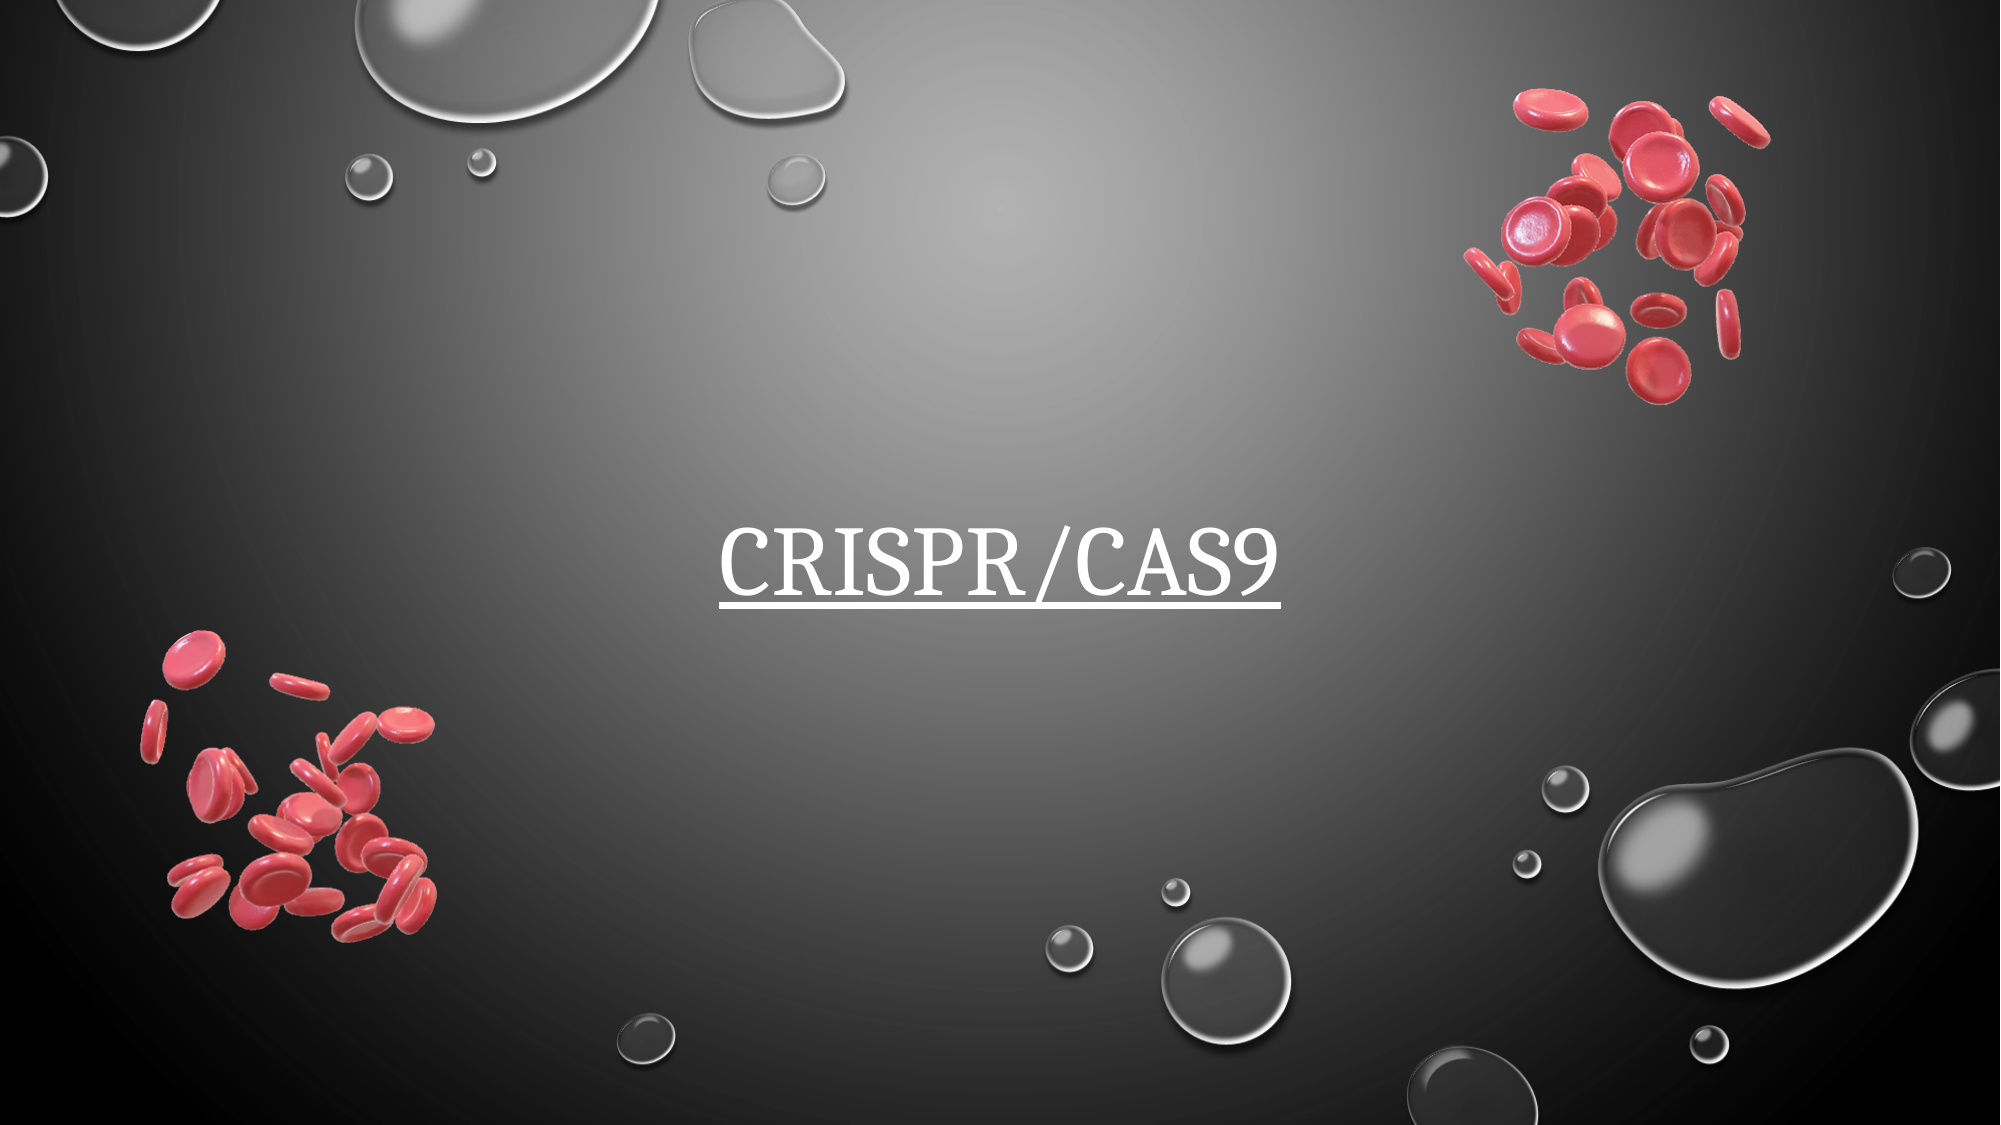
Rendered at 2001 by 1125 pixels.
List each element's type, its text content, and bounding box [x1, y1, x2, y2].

picture [1454, 78, 1779, 412]
title CRISPR/Cas9 [287, 213, 1713, 625]
picture [131, 624, 444, 984]
